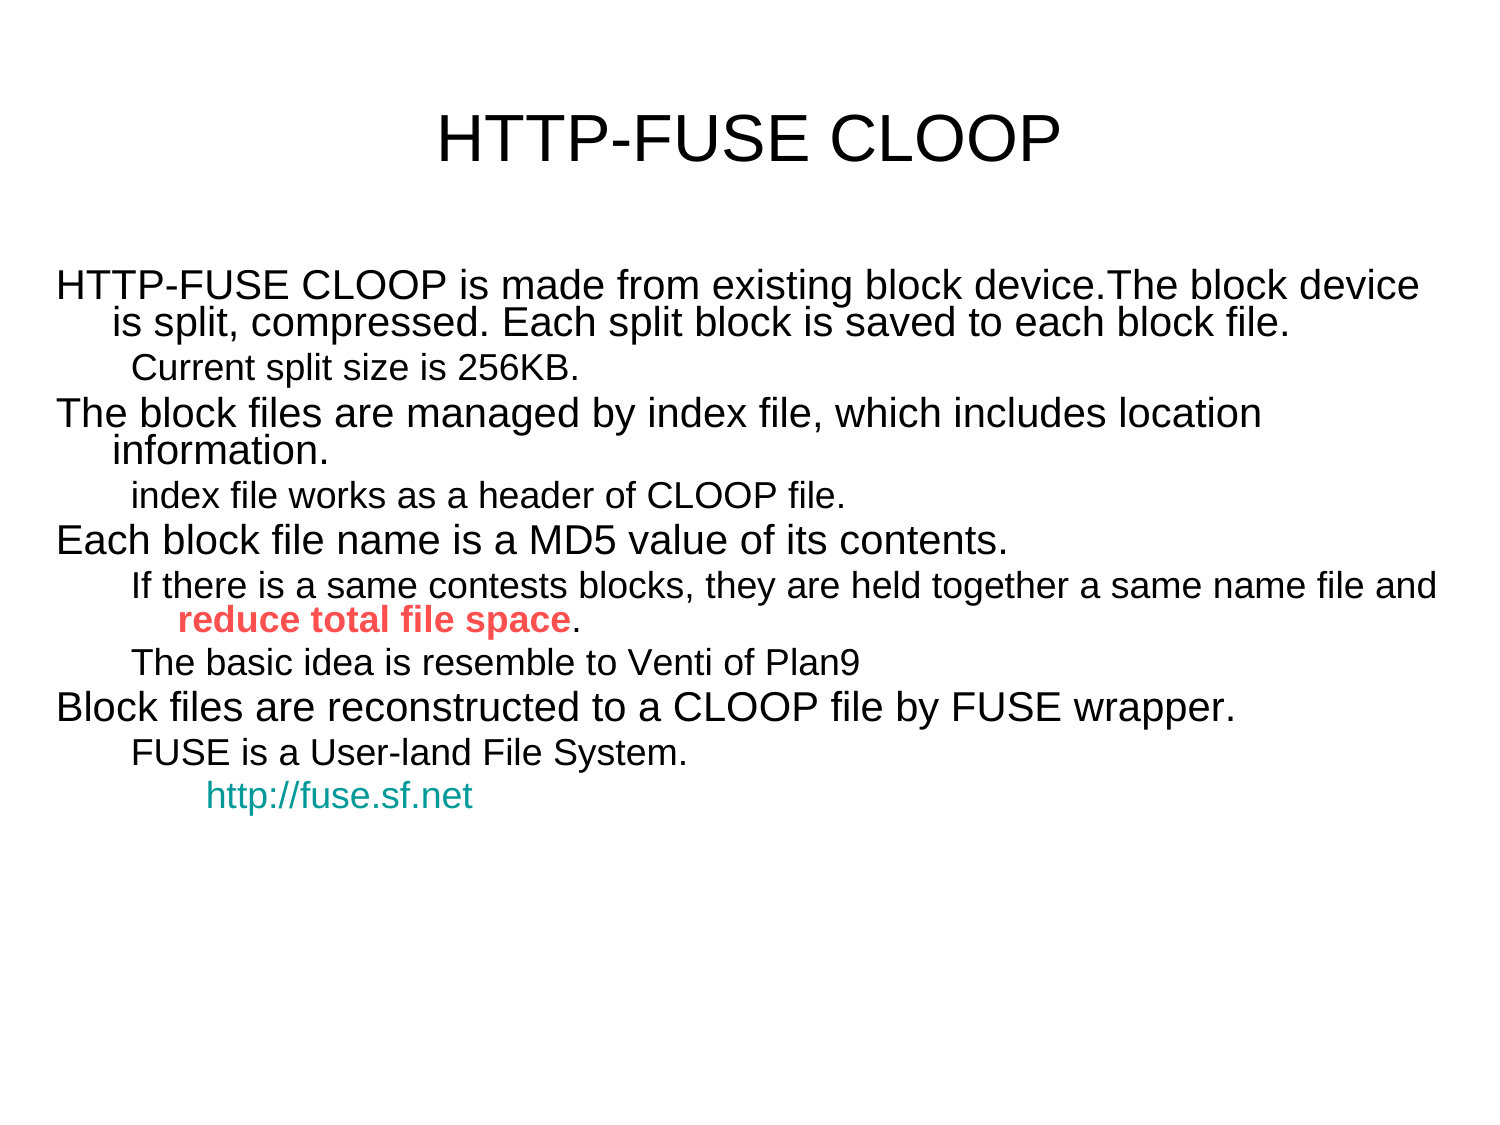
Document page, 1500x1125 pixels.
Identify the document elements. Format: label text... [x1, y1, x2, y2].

list HTTP-FUSE CLOOP is made from existing block device.The block device is split, compressed. Each split block is saved to each block file. Current split size is 256KB. The block files are managed by index file, which includes location information. index file works as a header of CLOOP file. Each block file name is a MD5 value of its contents. If there is a same contests blocks, they are held together a same name file and reduce total file space. The basic idea is resemble to Venti of Plan9 Block files are reconstructed to a CLOOP file by FUSE wrapper. FUSE is a User-land File System. http://fuse.sf.net [41, 262, 1467, 1071]
title HTTP-FUSE CLOOP [75, 45, 1426, 233]
